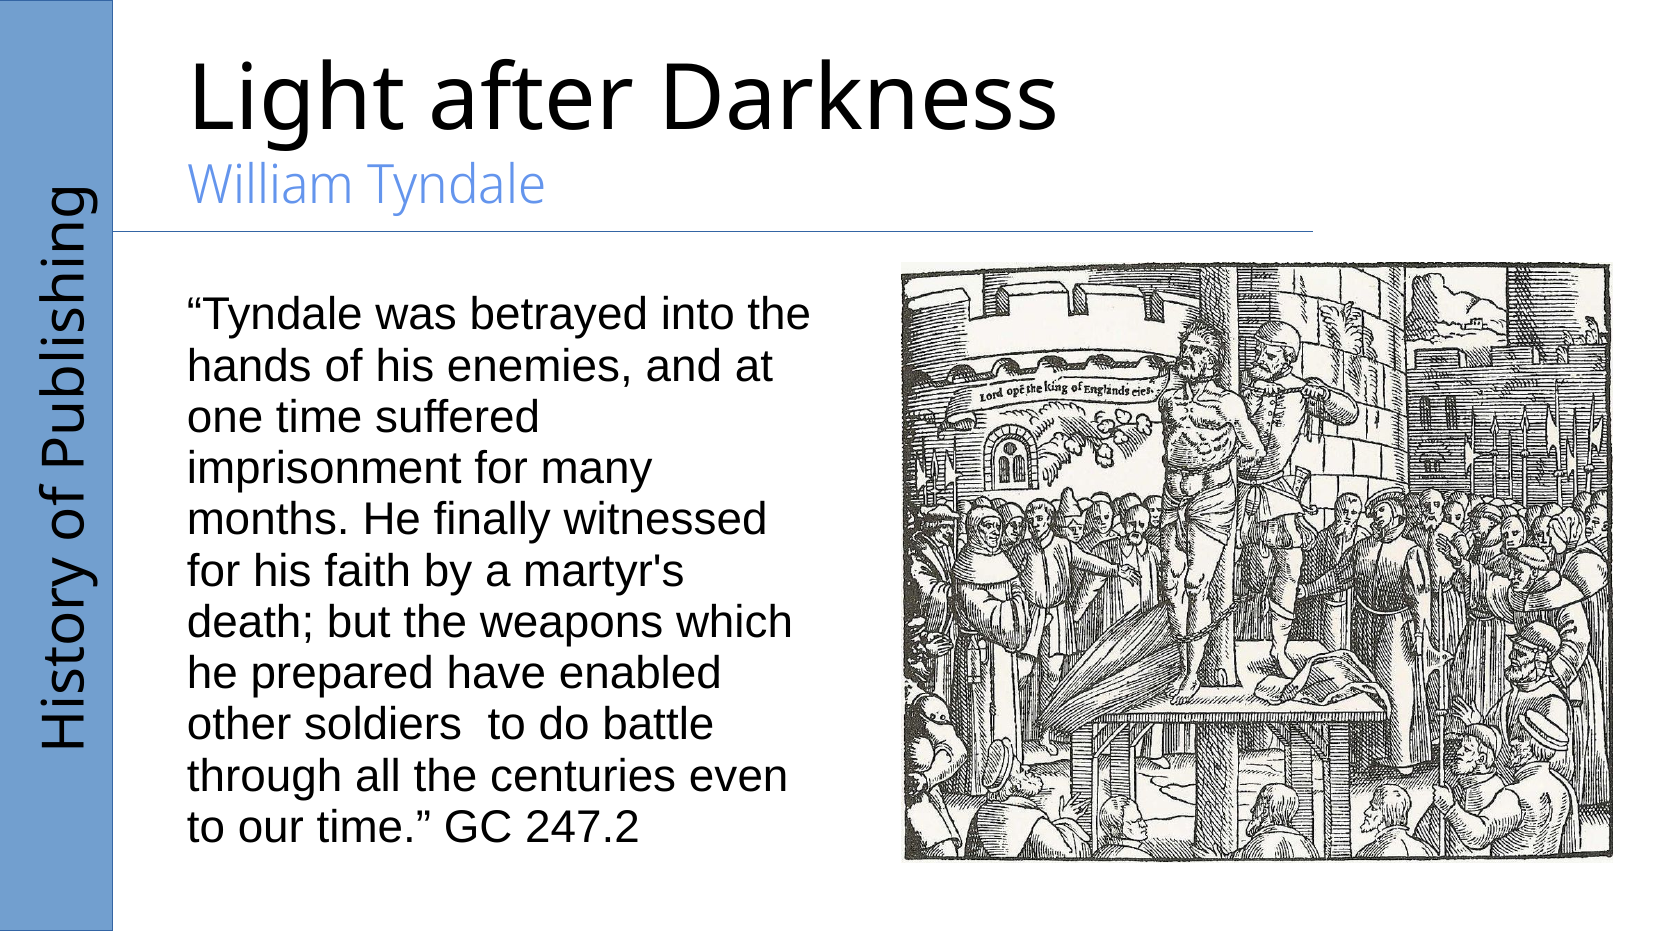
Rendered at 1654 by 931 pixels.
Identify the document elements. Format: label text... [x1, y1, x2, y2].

text_box History of Publishing [13, 37, 105, 901]
title William Tyndale [187, 125, 1571, 239]
picture [901, 262, 1613, 863]
text_box [0, 0, 113, 931]
text_box “Tyndale was betrayed into the hands of his enemies, and at one time suffered imprisonment for many months. He finally witnessed for his faith by a martyr's death; but the weapons which he prepared have enabled other soldiers to do battle through all the centuries even to our time.” GC 247.2 [186, 288, 826, 853]
title Light after Darkness [187, 33, 1571, 125]
